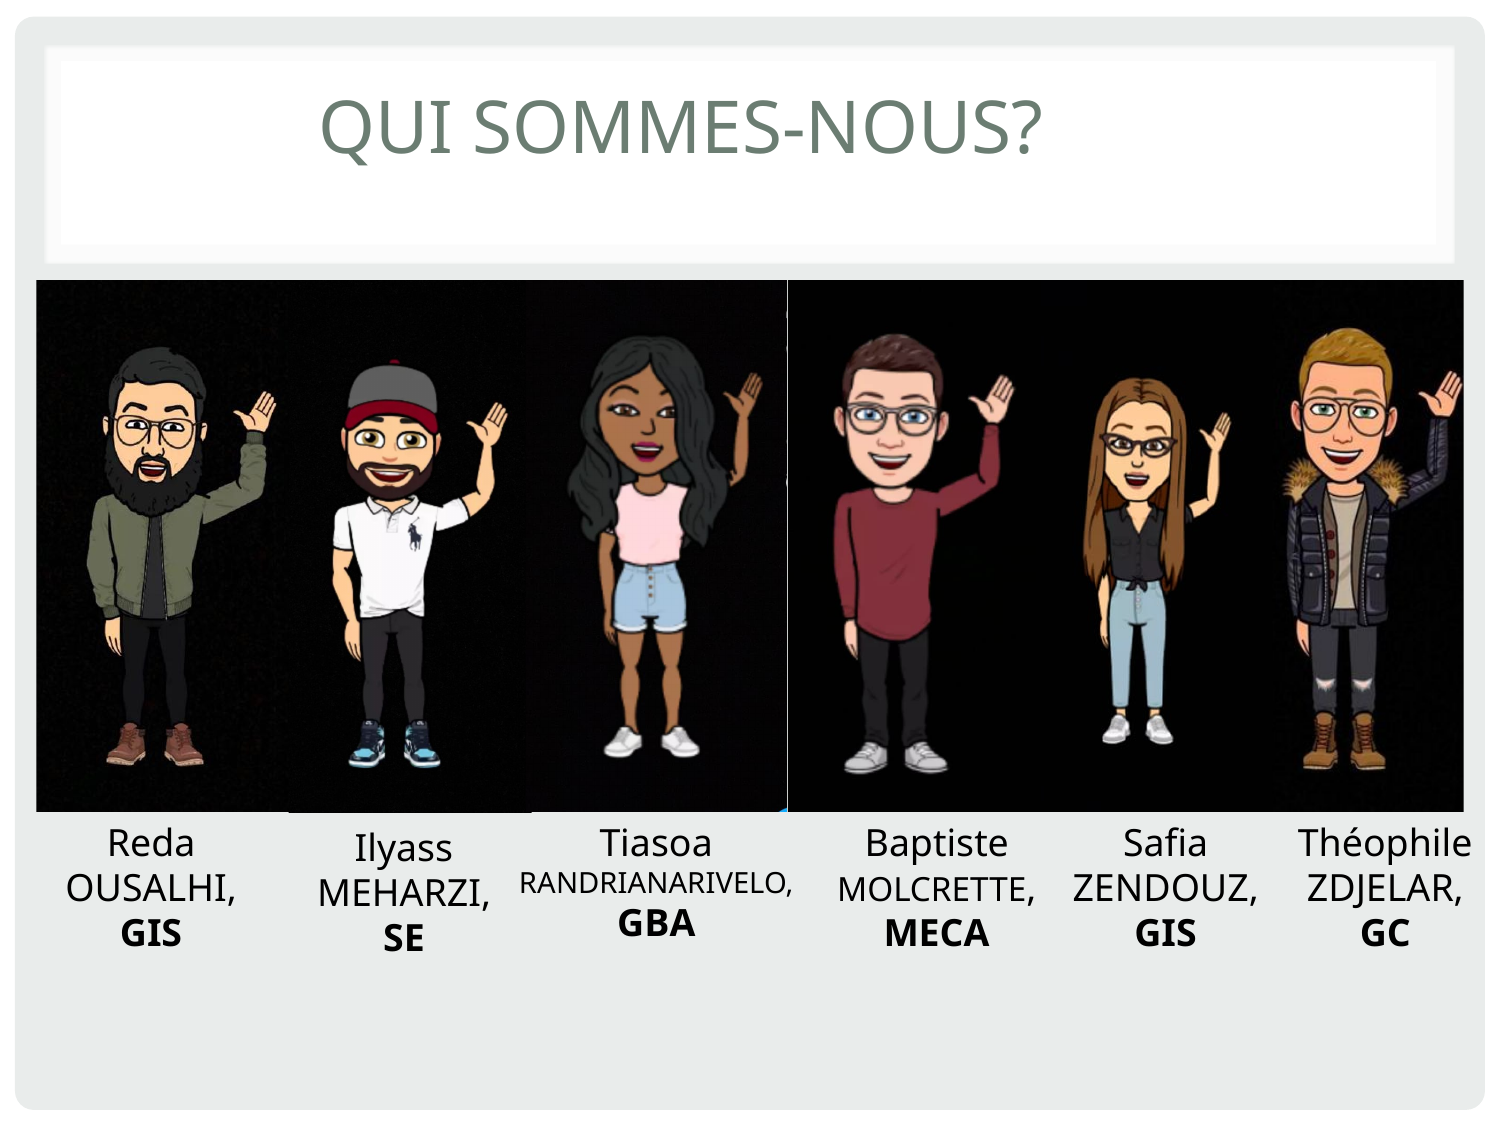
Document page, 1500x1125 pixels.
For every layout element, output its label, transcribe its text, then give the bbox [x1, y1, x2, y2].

text_box Tiasoa RANDRIANARIVELO, GBA [501, 811, 810, 952]
text_box Reda OUSALHI, GIS [36, 811, 266, 962]
picture [36, 280, 1464, 813]
text_box Safia ZENDOUZ, GIS [1051, 811, 1270, 962]
text_box Baptiste MOLCRETTE, MECA [810, 811, 1063, 1007]
title QUI SOMMES-NOUS? [55, 30, 1306, 219]
text_box Ilyass MEHARZI, SE [289, 817, 519, 967]
text_box Théophile ZDJELAR, GC [1270, 811, 1500, 962]
